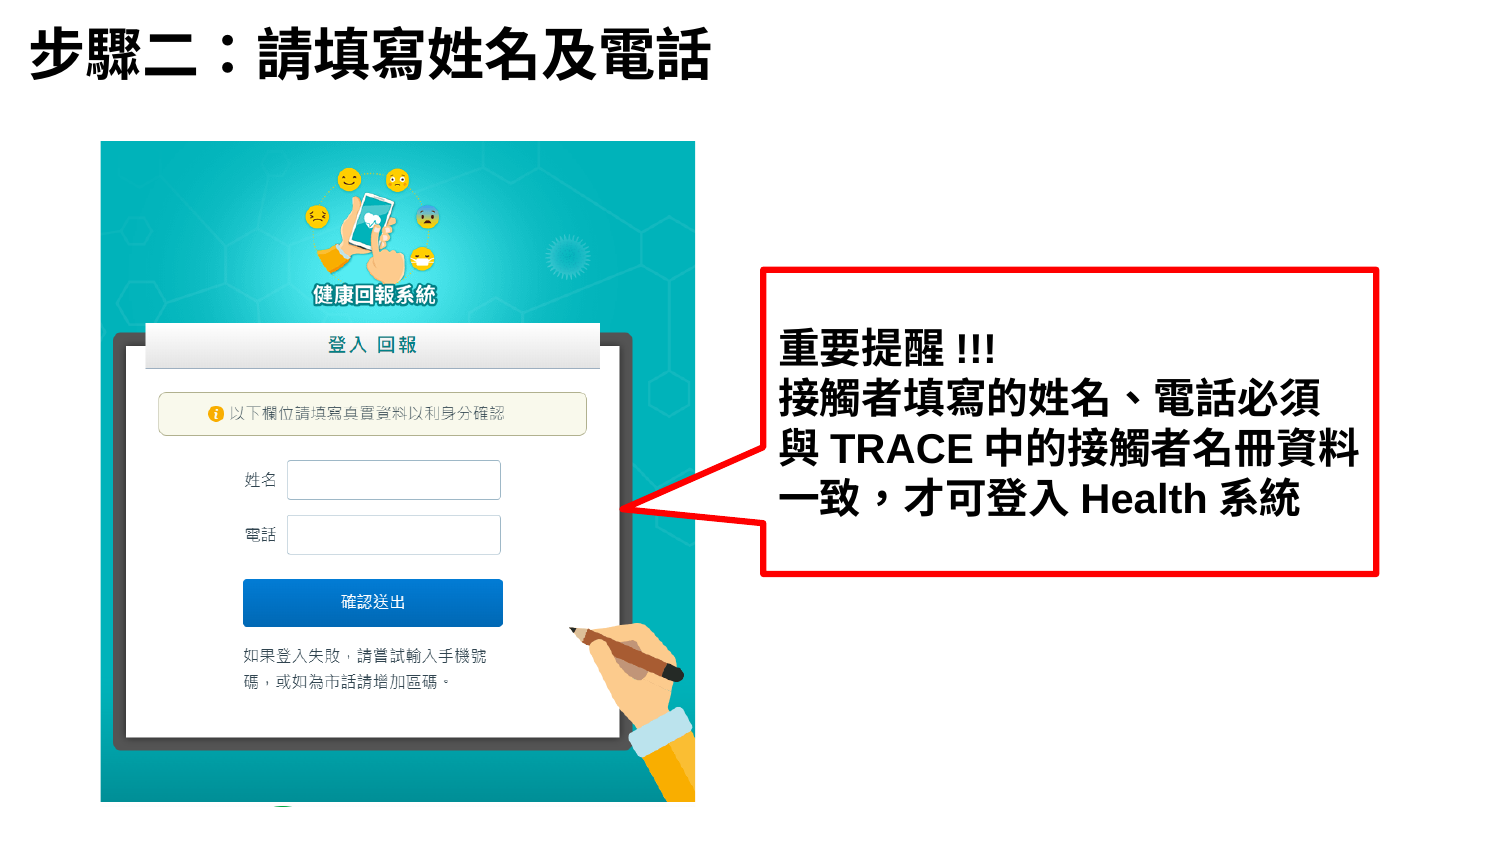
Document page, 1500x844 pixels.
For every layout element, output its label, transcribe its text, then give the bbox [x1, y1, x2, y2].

picture [100, 141, 696, 807]
text_box 重要提醒!!! 接觸者填寫的姓名、電話必須與TRACE中的接觸者名冊資料一致，才可登入Health系統 [622, 269, 1377, 574]
title 步驟二：請填寫姓名及電話 [13, 8, 1411, 103]
